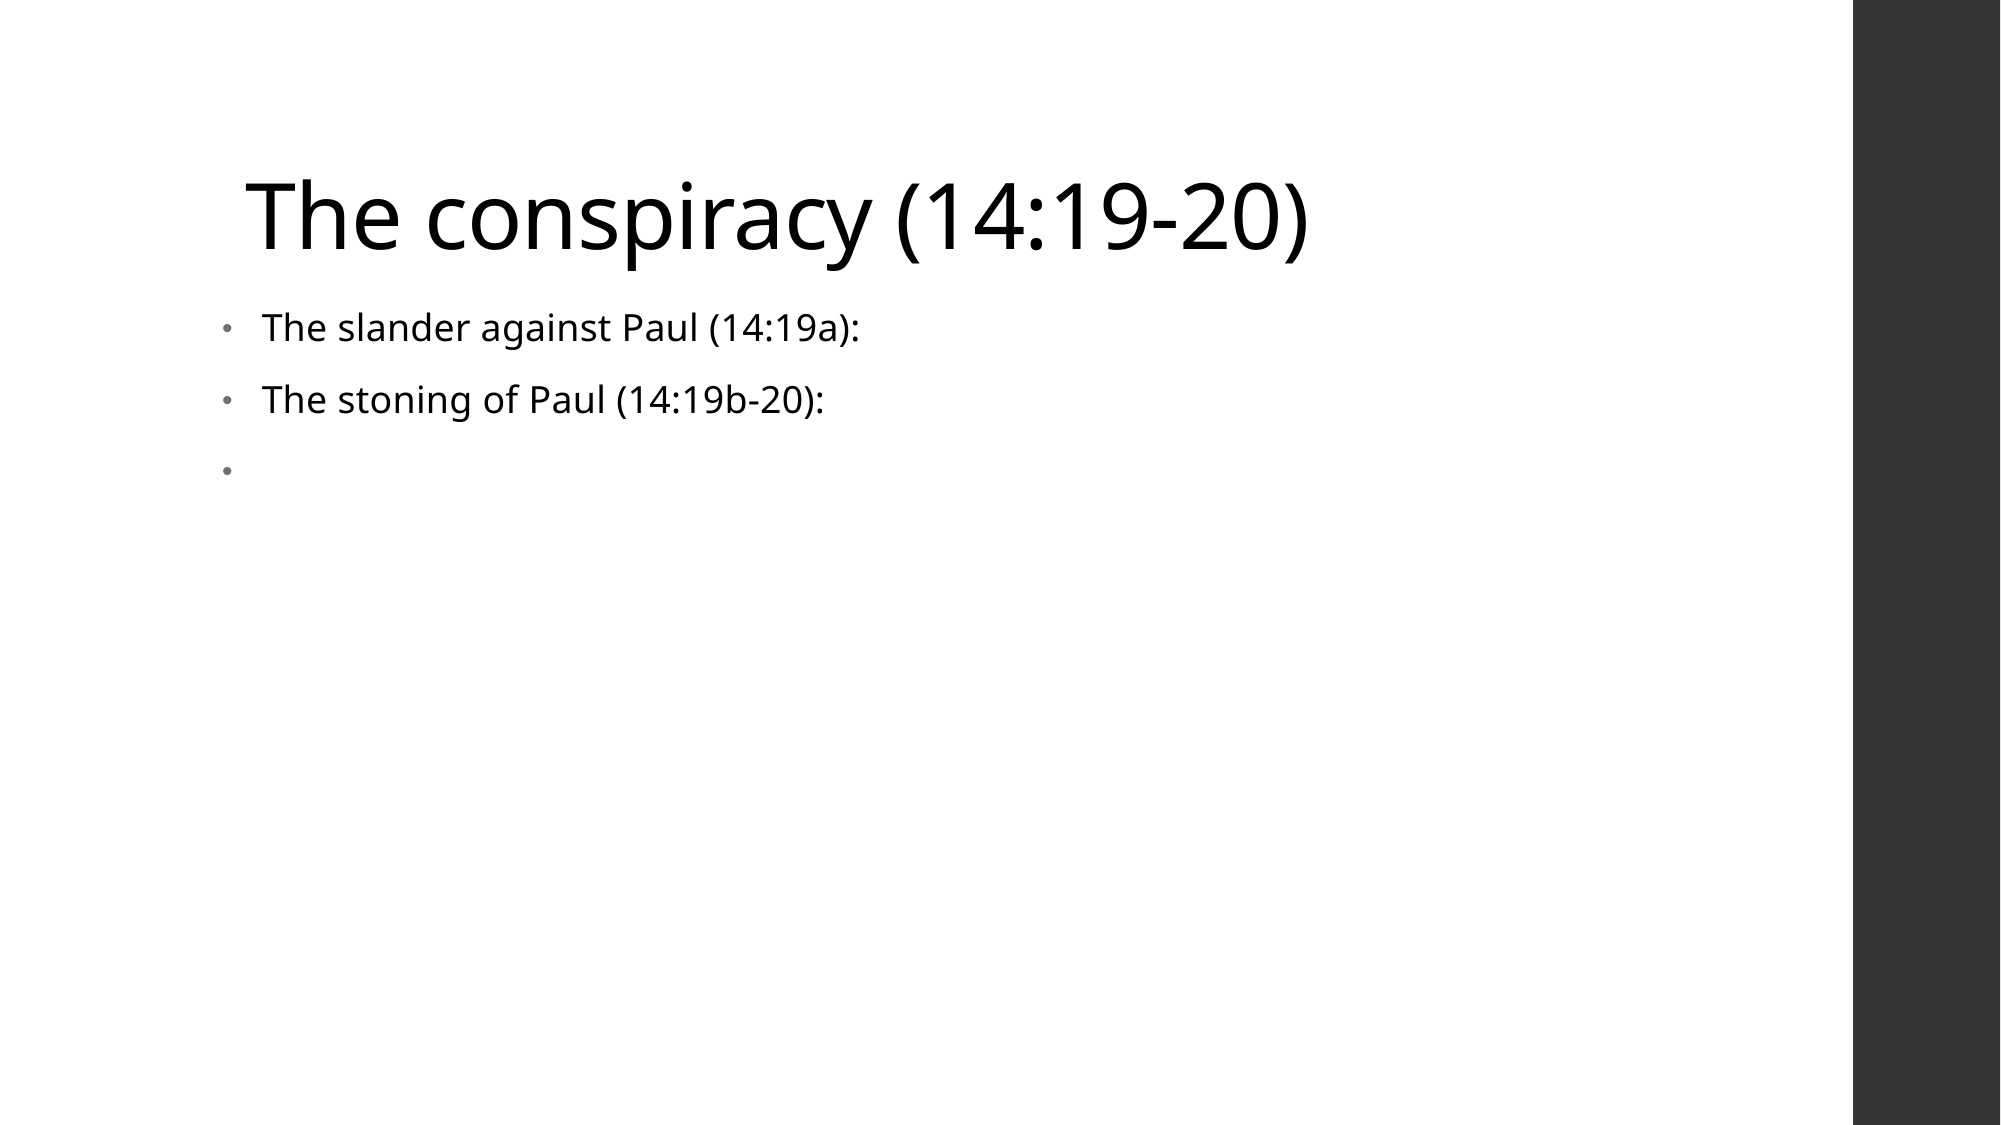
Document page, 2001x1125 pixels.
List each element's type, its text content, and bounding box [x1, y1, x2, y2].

list The slander against Paul (14:19a): The stoning of Paul (14:19b-20): [206, 299, 1617, 1014]
title The conspiracy (14:19-20) [206, 60, 1797, 278]
